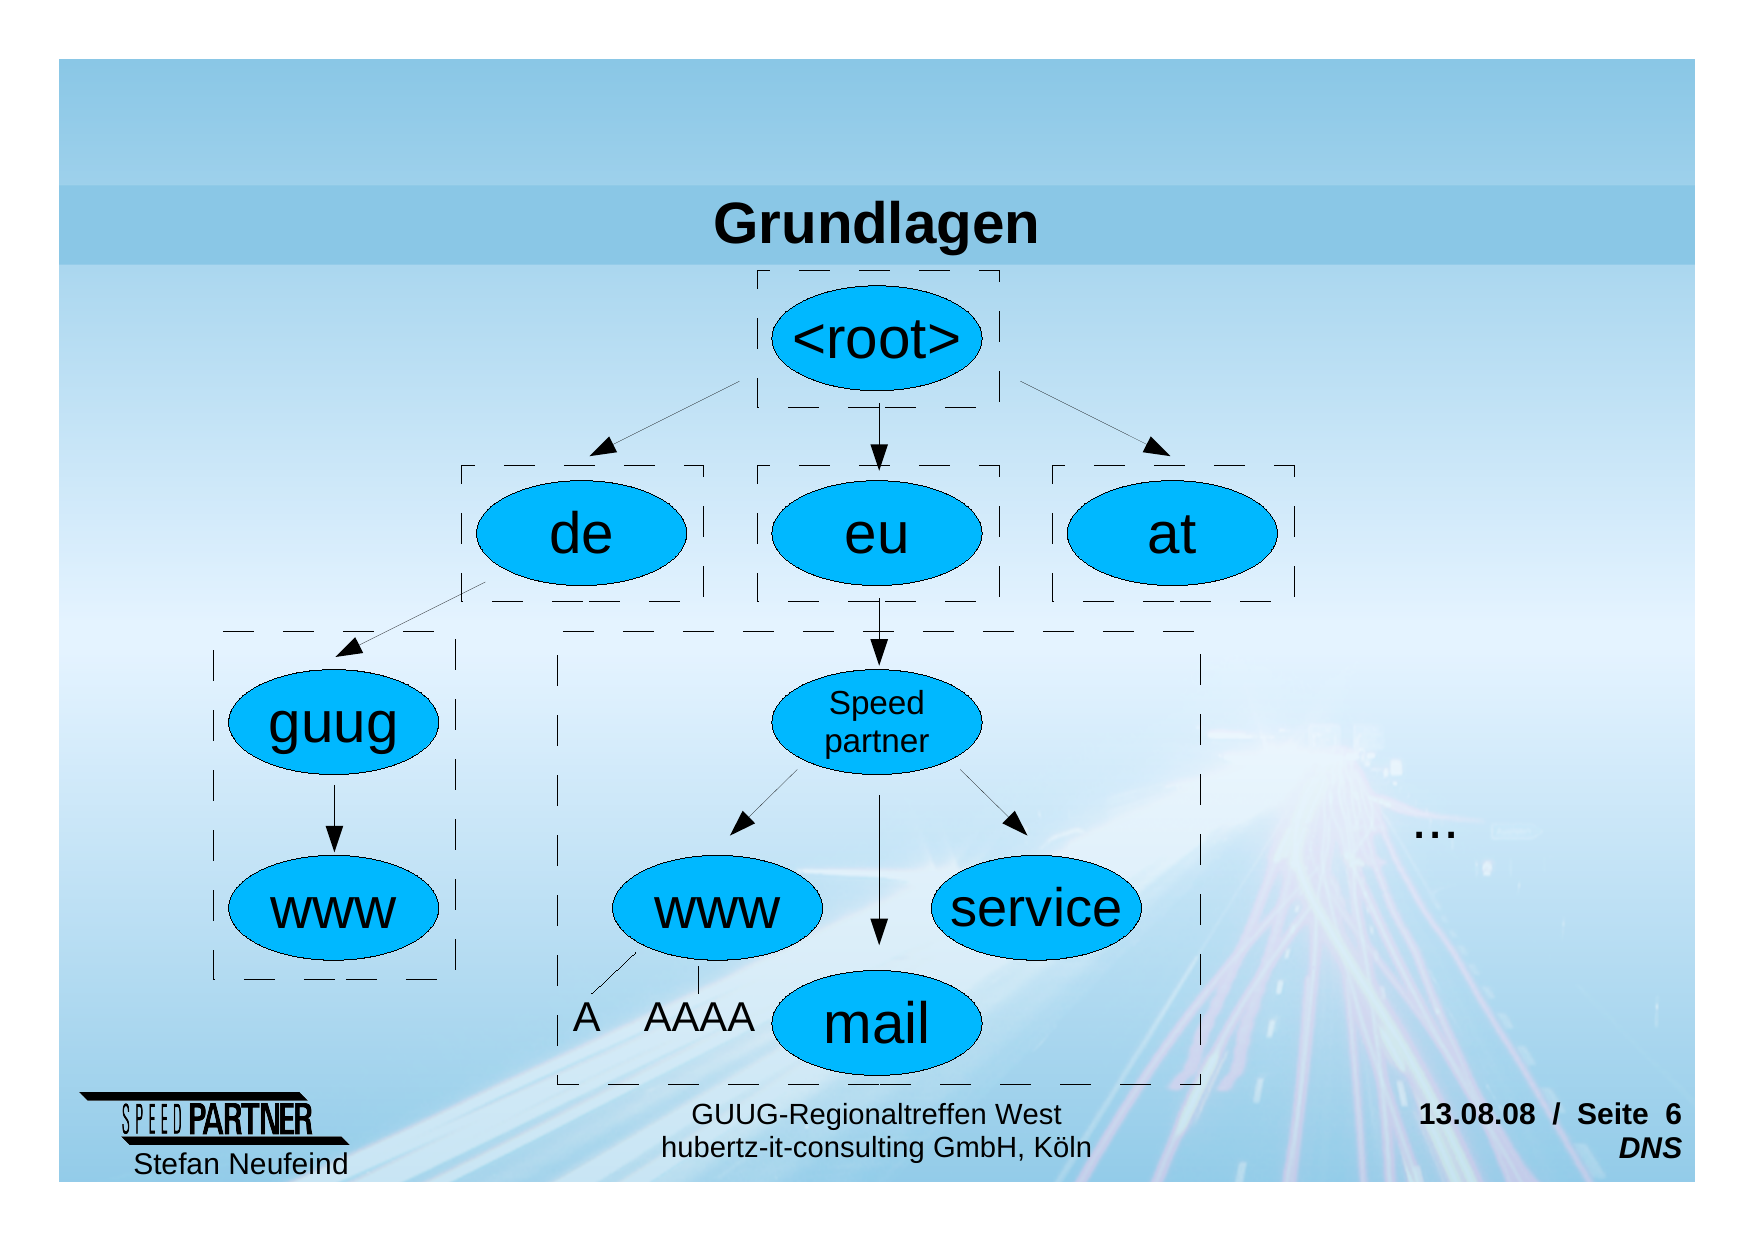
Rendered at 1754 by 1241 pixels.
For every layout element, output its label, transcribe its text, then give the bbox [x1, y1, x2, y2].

text_box service [931, 855, 1142, 961]
text_box ... [1411, 786, 1460, 852]
text_box AAAA [643, 993, 756, 1041]
picture [59, 265, 1695, 1182]
text_box www [228, 855, 439, 961]
text_box at [1067, 480, 1278, 586]
text_box www [612, 855, 823, 961]
text_box A [573, 993, 601, 1041]
text_box mail [771, 970, 983, 1076]
text_box de [476, 480, 687, 586]
text_box Speed partner [771, 669, 983, 775]
text_box guug [228, 669, 439, 775]
title Grundlagen [59, 191, 1695, 257]
picture [59, 59, 1695, 185]
text_box <root> [771, 285, 983, 391]
text_box eu [771, 480, 983, 586]
